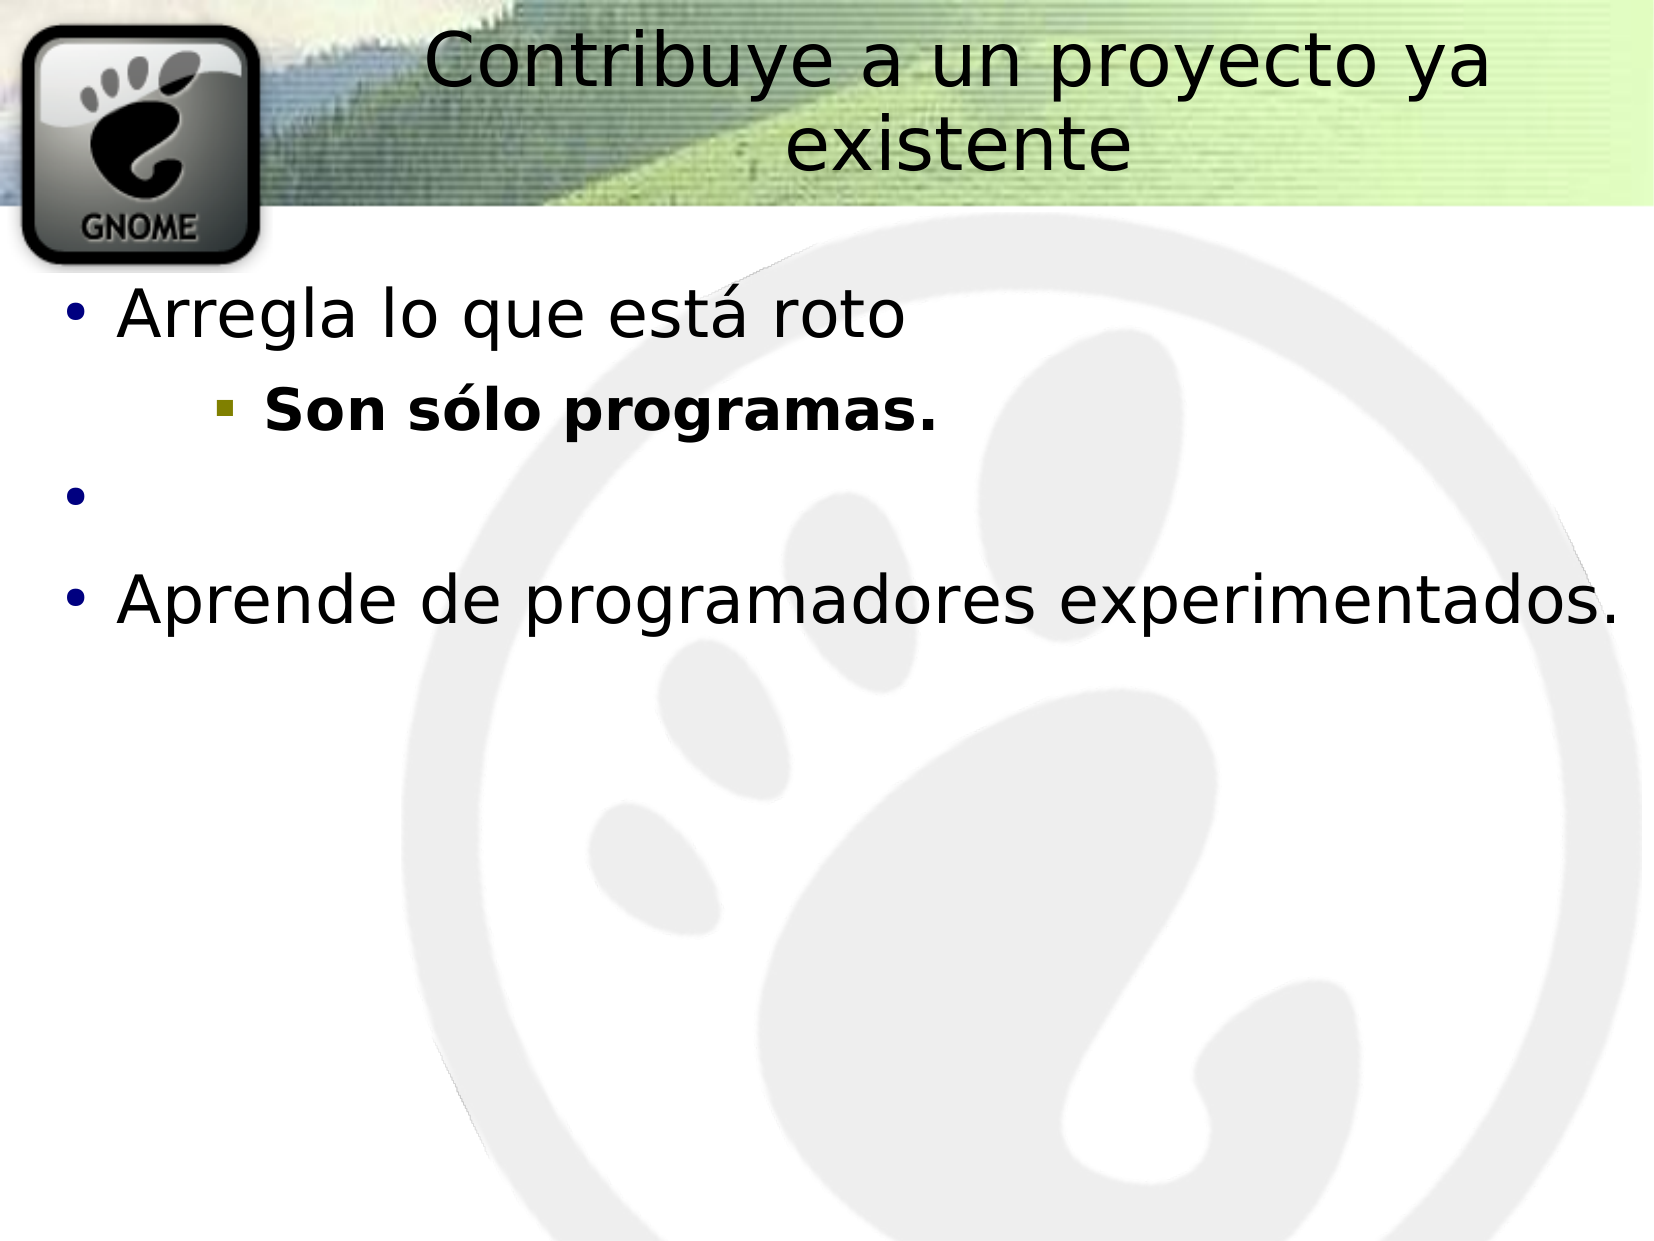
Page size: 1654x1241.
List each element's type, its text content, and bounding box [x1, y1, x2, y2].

title Contribuye a un proyecto ya existente [265, 7, 1653, 199]
list Arregla lo que está roto Son sólo programas. Aprende de programadores experimentados. [29, 280, 1625, 1240]
picture [0, 0, 1654, 1241]
